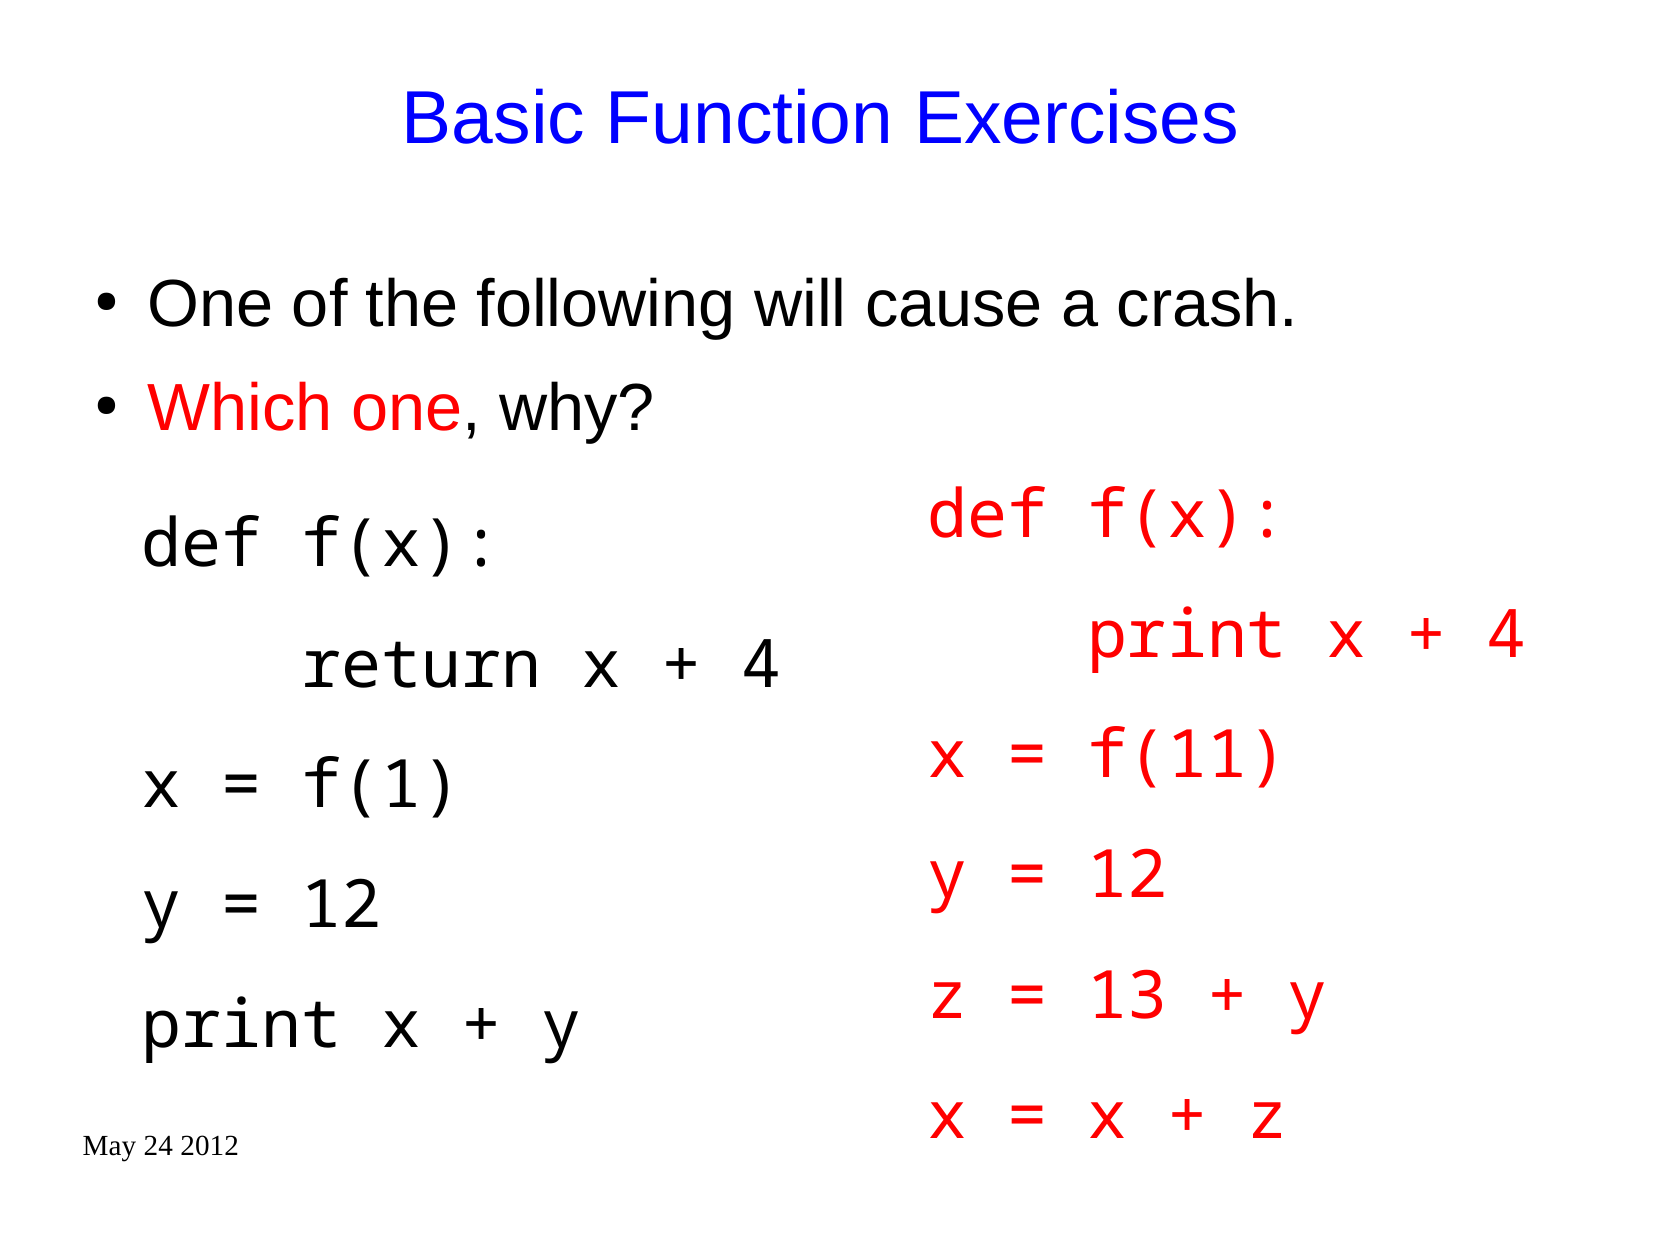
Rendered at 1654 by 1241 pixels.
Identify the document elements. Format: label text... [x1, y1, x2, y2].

list def f(x): print x + 4 x = f(11) y = 12 z = 13 + y x = x + z [856, 465, 1583, 1014]
list def f(x): return x + 4 x = f(1) y = 12 print x + y [71, 495, 798, 948]
title Basic Function Exercises [76, 58, 1565, 178]
list One of the following will cause a crash. Which one, why? [76, 265, 1565, 657]
